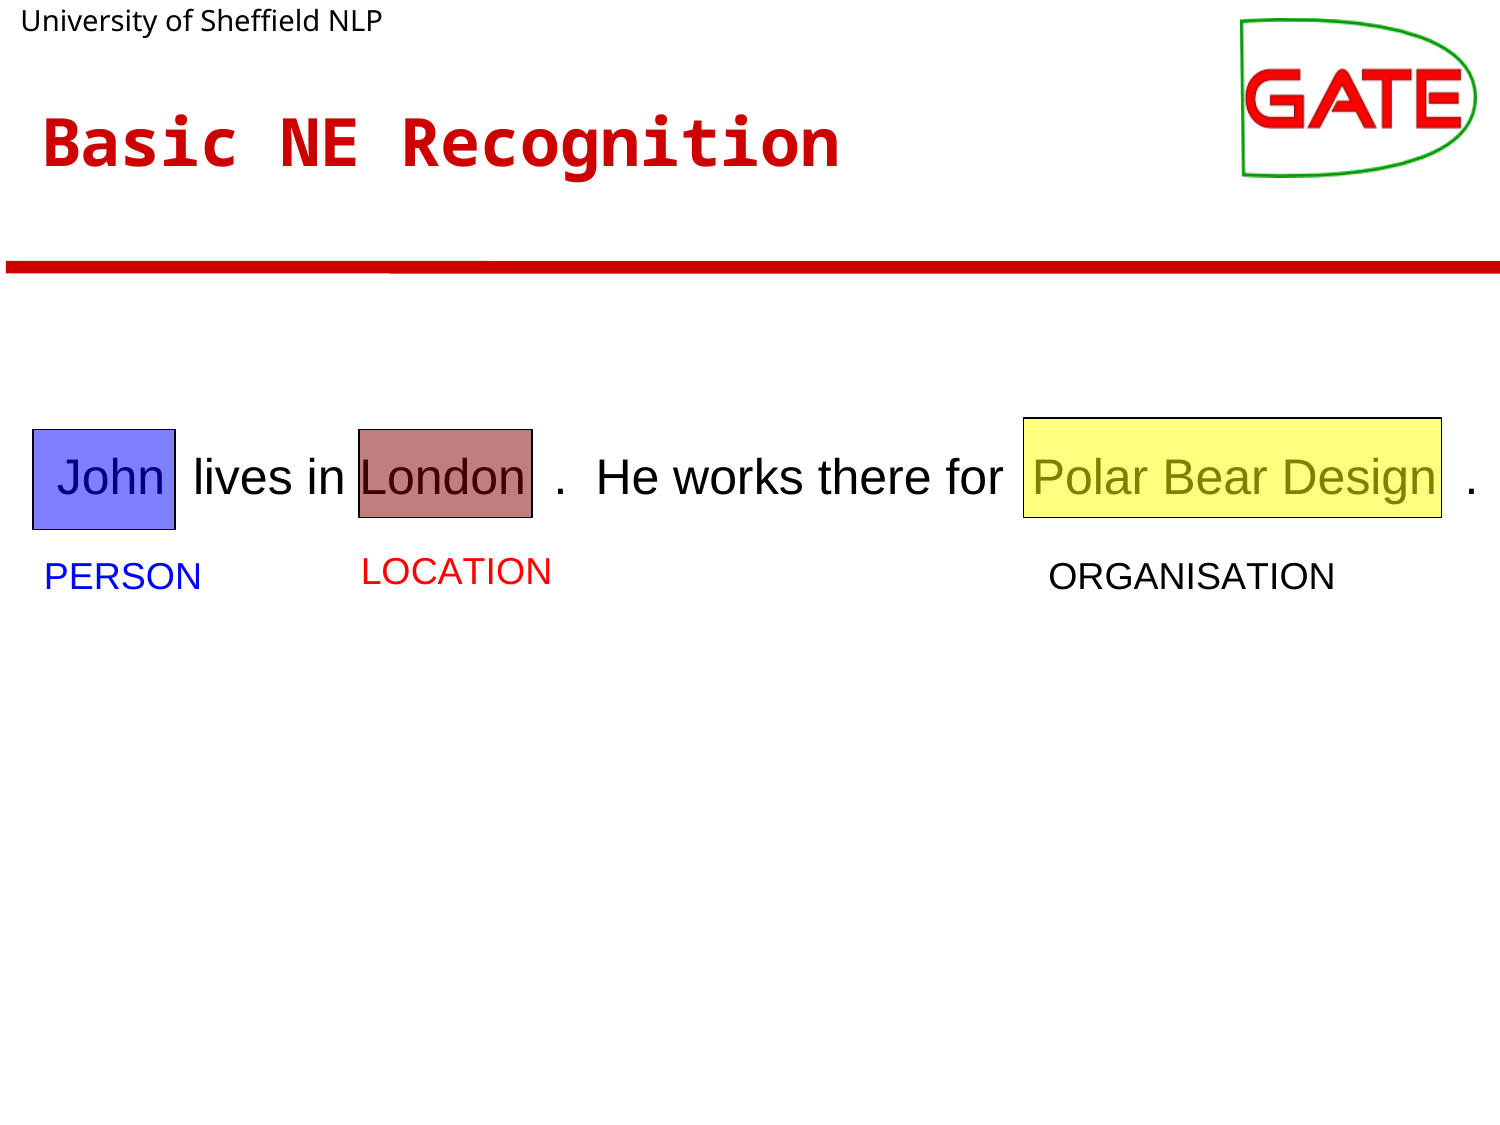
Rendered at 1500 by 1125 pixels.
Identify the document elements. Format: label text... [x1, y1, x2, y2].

text_box [1023, 417, 1442, 518]
title Basic NE Recognition [41, 45, 1384, 240]
text_box [33, 429, 175, 530]
text_box PERSON [29, 544, 207, 621]
picture [1240, 18, 1477, 178]
text_box ORGANISATION [1033, 544, 1418, 618]
text_box [359, 429, 533, 518]
text_box John lives in London . He works there for Polar Bear Design . [42, 437, 1500, 572]
text_box LOCATION [346, 539, 591, 621]
